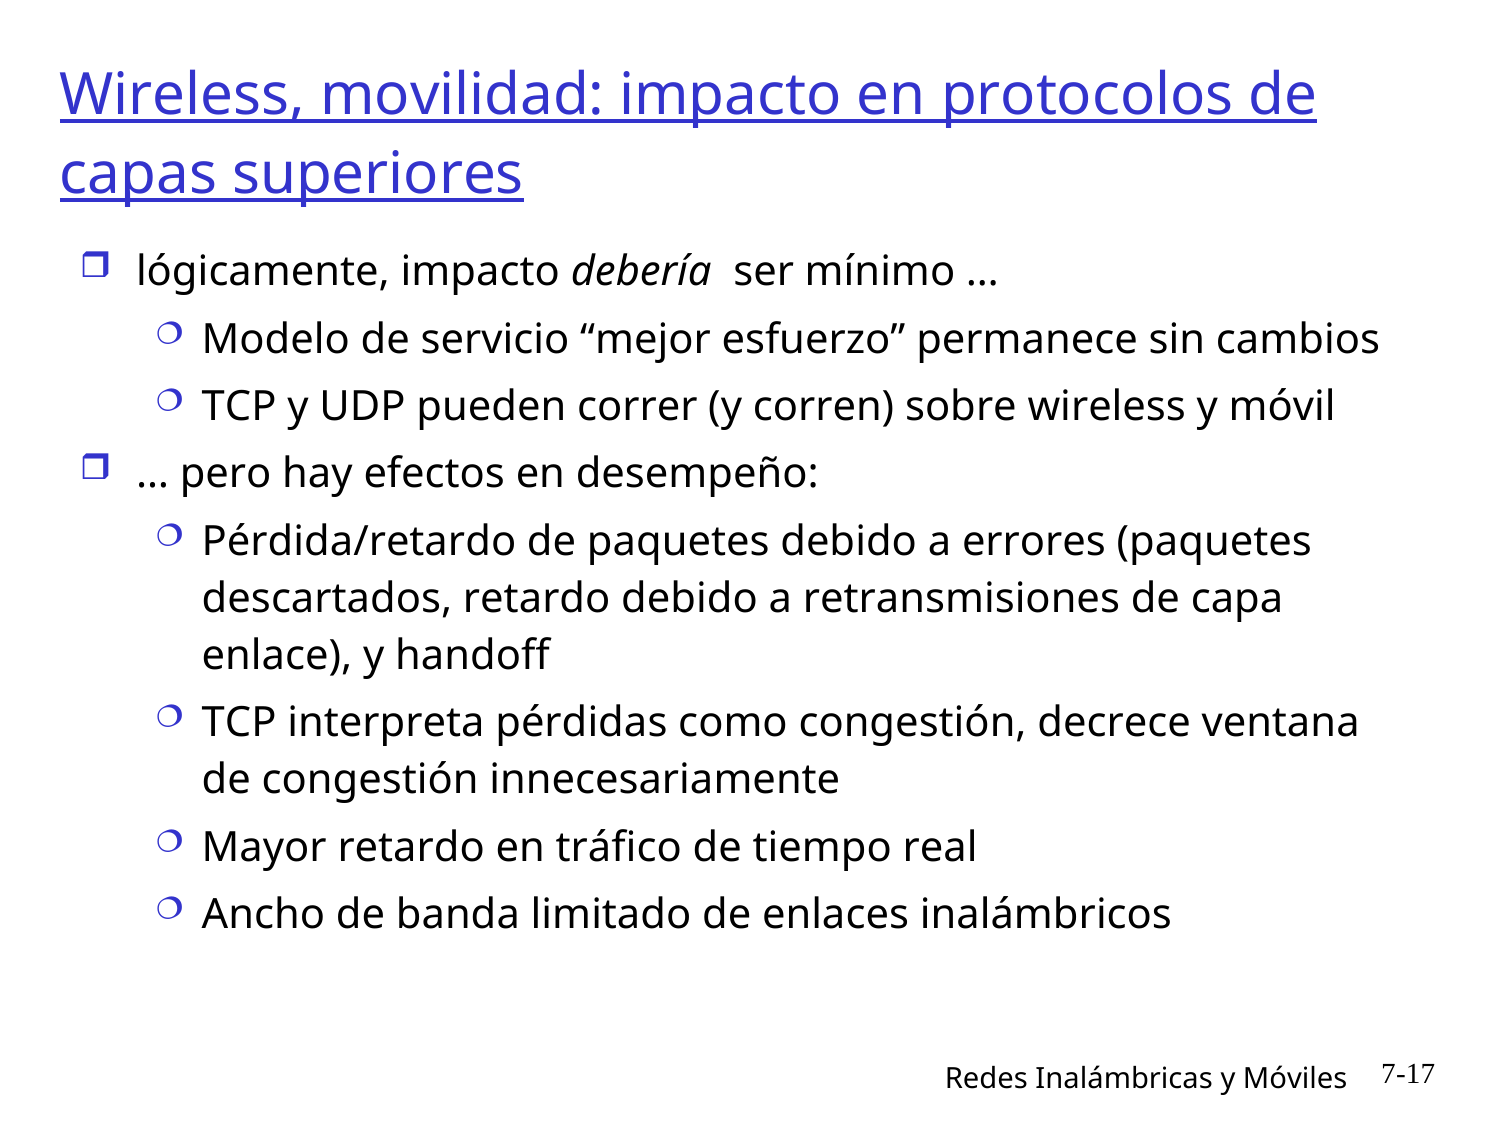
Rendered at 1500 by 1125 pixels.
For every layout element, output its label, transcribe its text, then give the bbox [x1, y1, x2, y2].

list lógicamente, impacto debería ser mínimo … Modelo de servicio “mejor esfuerzo” permanece sin cambios TCP y UDP pueden correr (y corren) sobre wireless y móvil … pero hay efectos en desempeño: Pérdida/retardo de paquetes debido a errores (paquetes descartados, retardo debido a retransmisiones de capa enlace), y handoff TCP interpreta pérdidas como congestión, decrece ventana de congestión innecesariamente Mayor retardo en tráfico de tiempo real Ancho de banda limitado de enlaces inalámbricos [65, 233, 1432, 996]
title Wireless, movilidad: impacto en protocolos de capas superiores [45, 37, 1500, 225]
